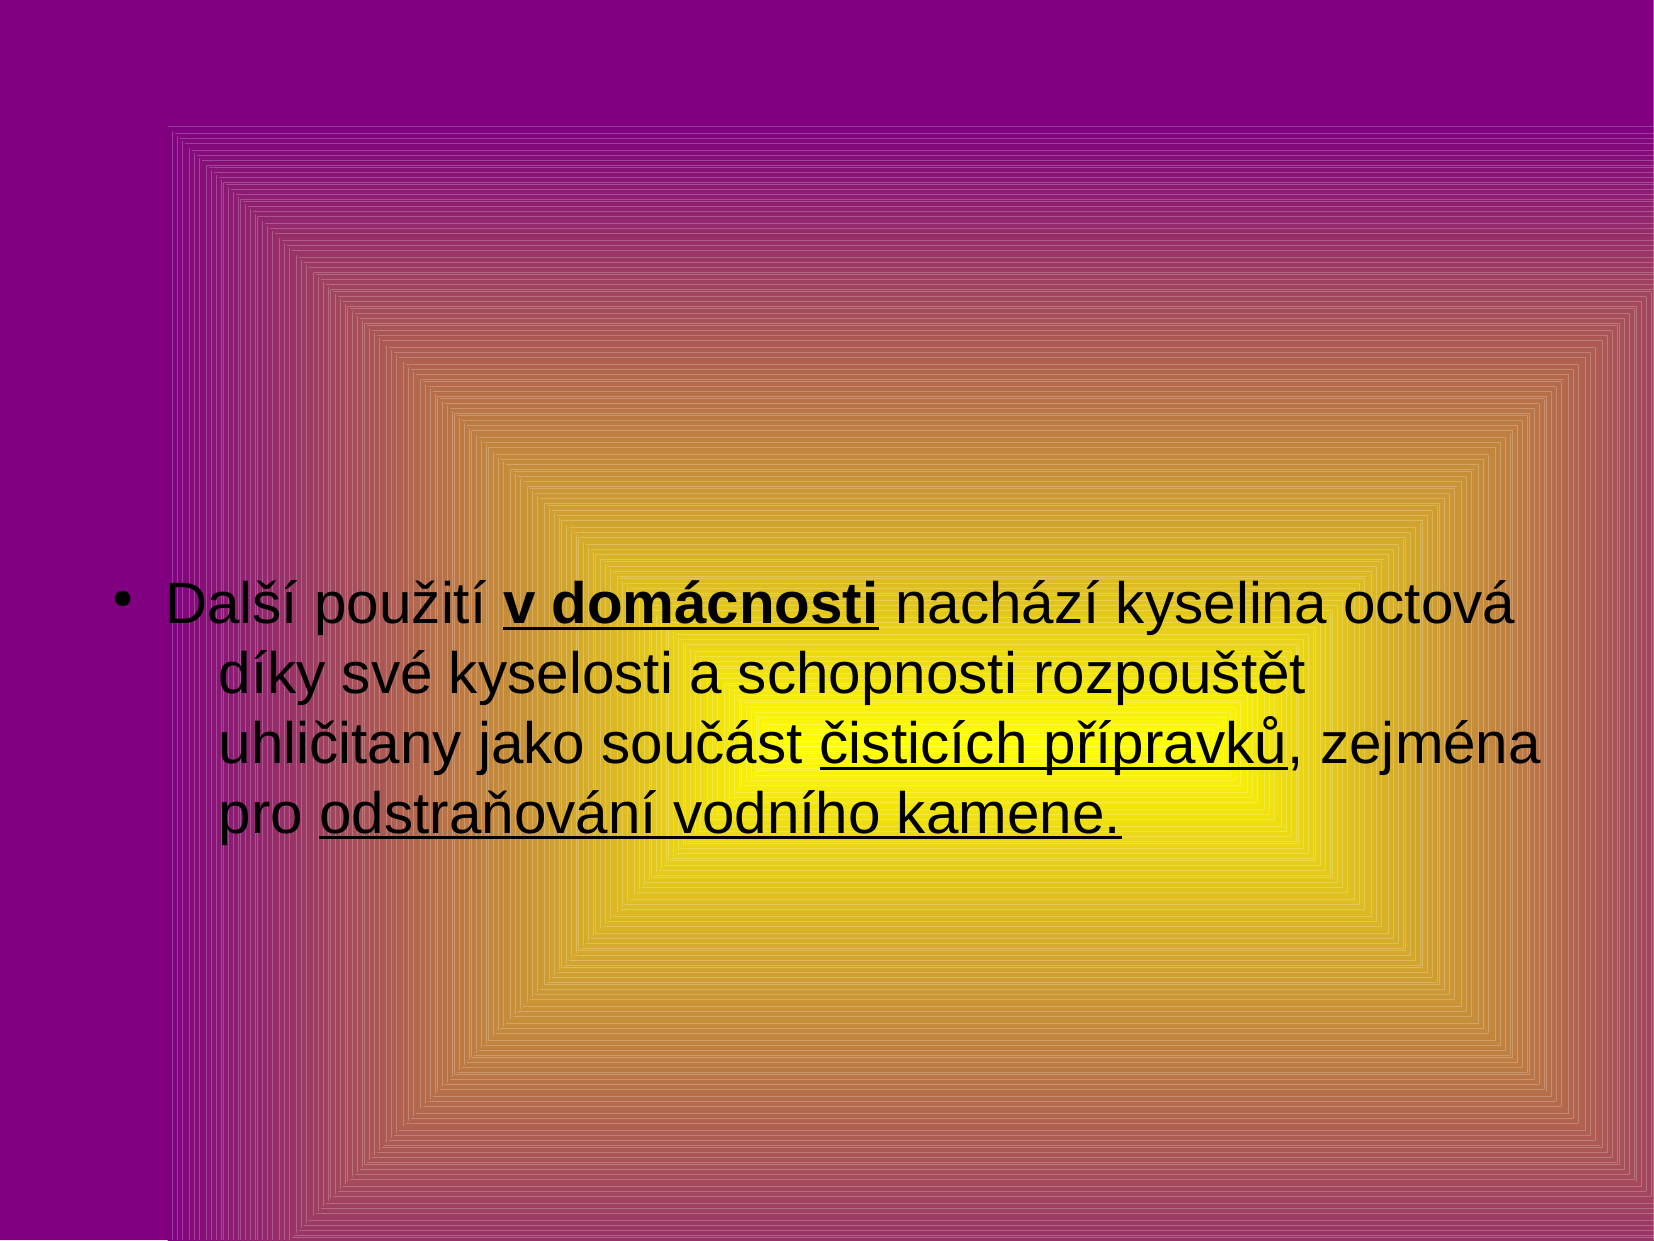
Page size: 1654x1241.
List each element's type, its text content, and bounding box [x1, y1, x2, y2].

list Další použití v domácnosti nachází kyselina octová díky své kyselosti a schopnosti rozpouštět uhličitany jako součást čisticích přípravků, zejména pro odstraňování vodního kamene. [76, 147, 1565, 1093]
